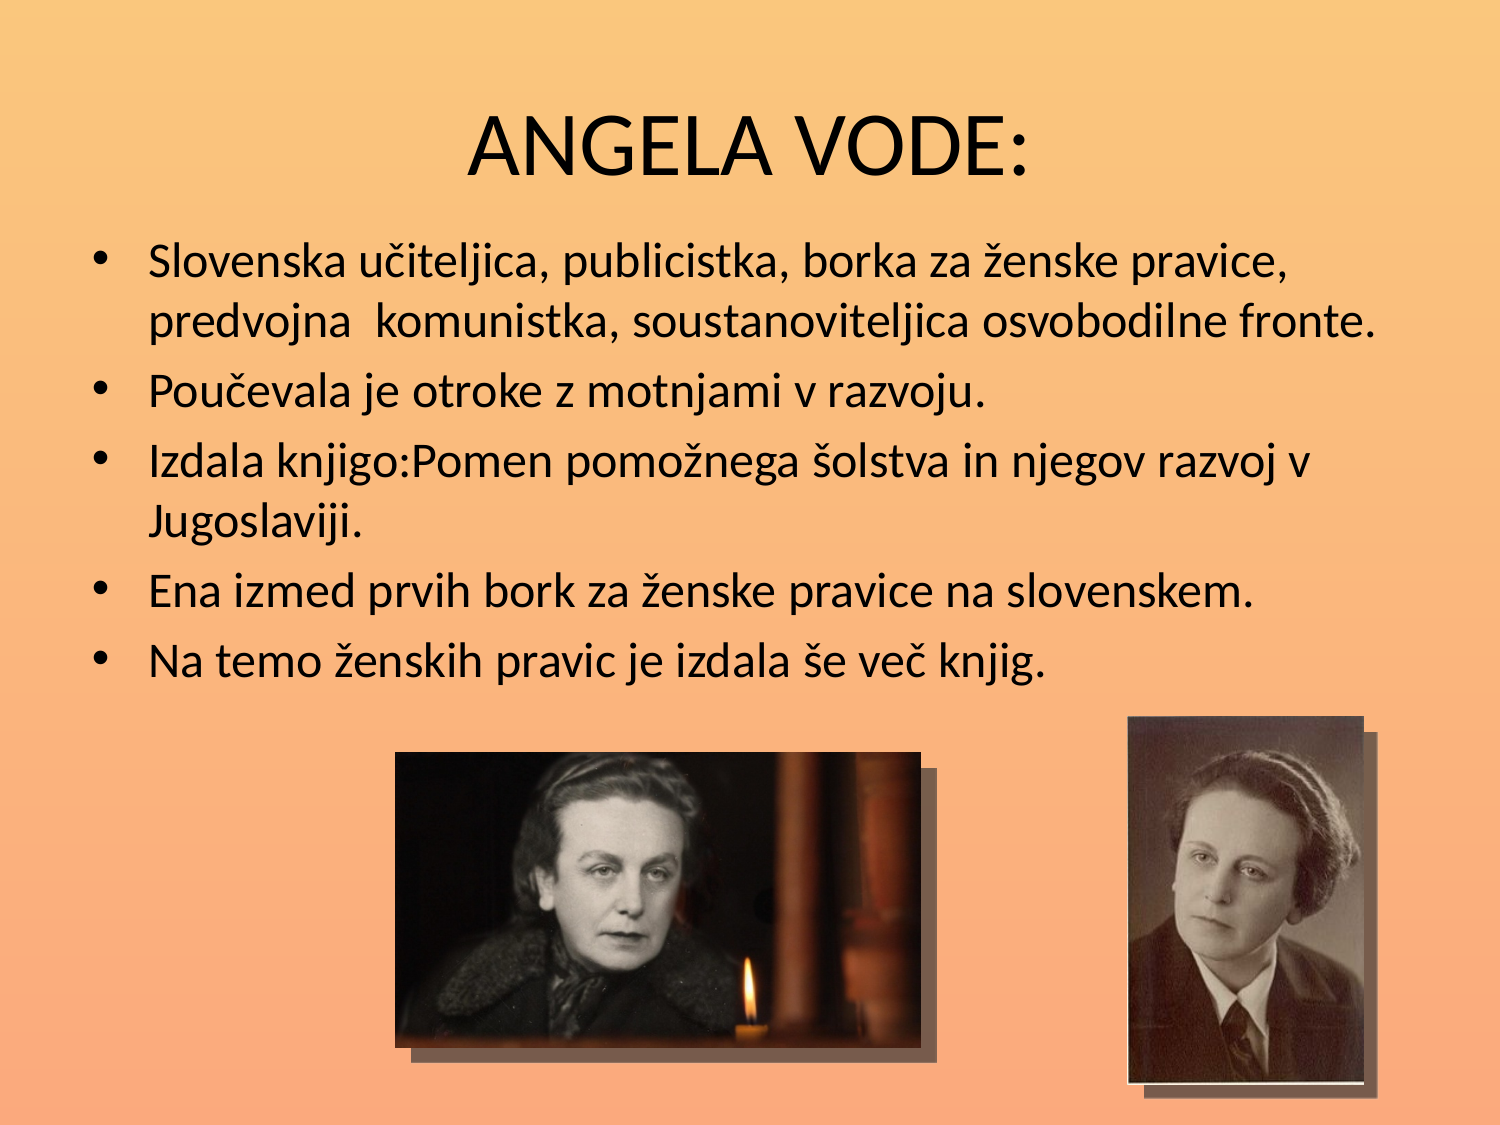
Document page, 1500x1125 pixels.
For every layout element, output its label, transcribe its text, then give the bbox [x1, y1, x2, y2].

list Slovenska učiteljica, publicistka, borka za ženske pravice, predvojna komunistka, soustanoviteljica osvobodilne fronte. Poučevala je otroke z motnjami v razvoju. Izdala knjigo:Pomen pomožnega šolstva in njegov razvoj v Jugoslaviji. Ena izmed prvih bork za ženske pravice na slovenskem. Na temo ženskih pravic je izdala še več knjig. [76, 220, 1427, 963]
picture [395, 752, 921, 1048]
picture [1127, 716, 1364, 1085]
title ANGELA VODE: [75, 45, 1425, 233]
